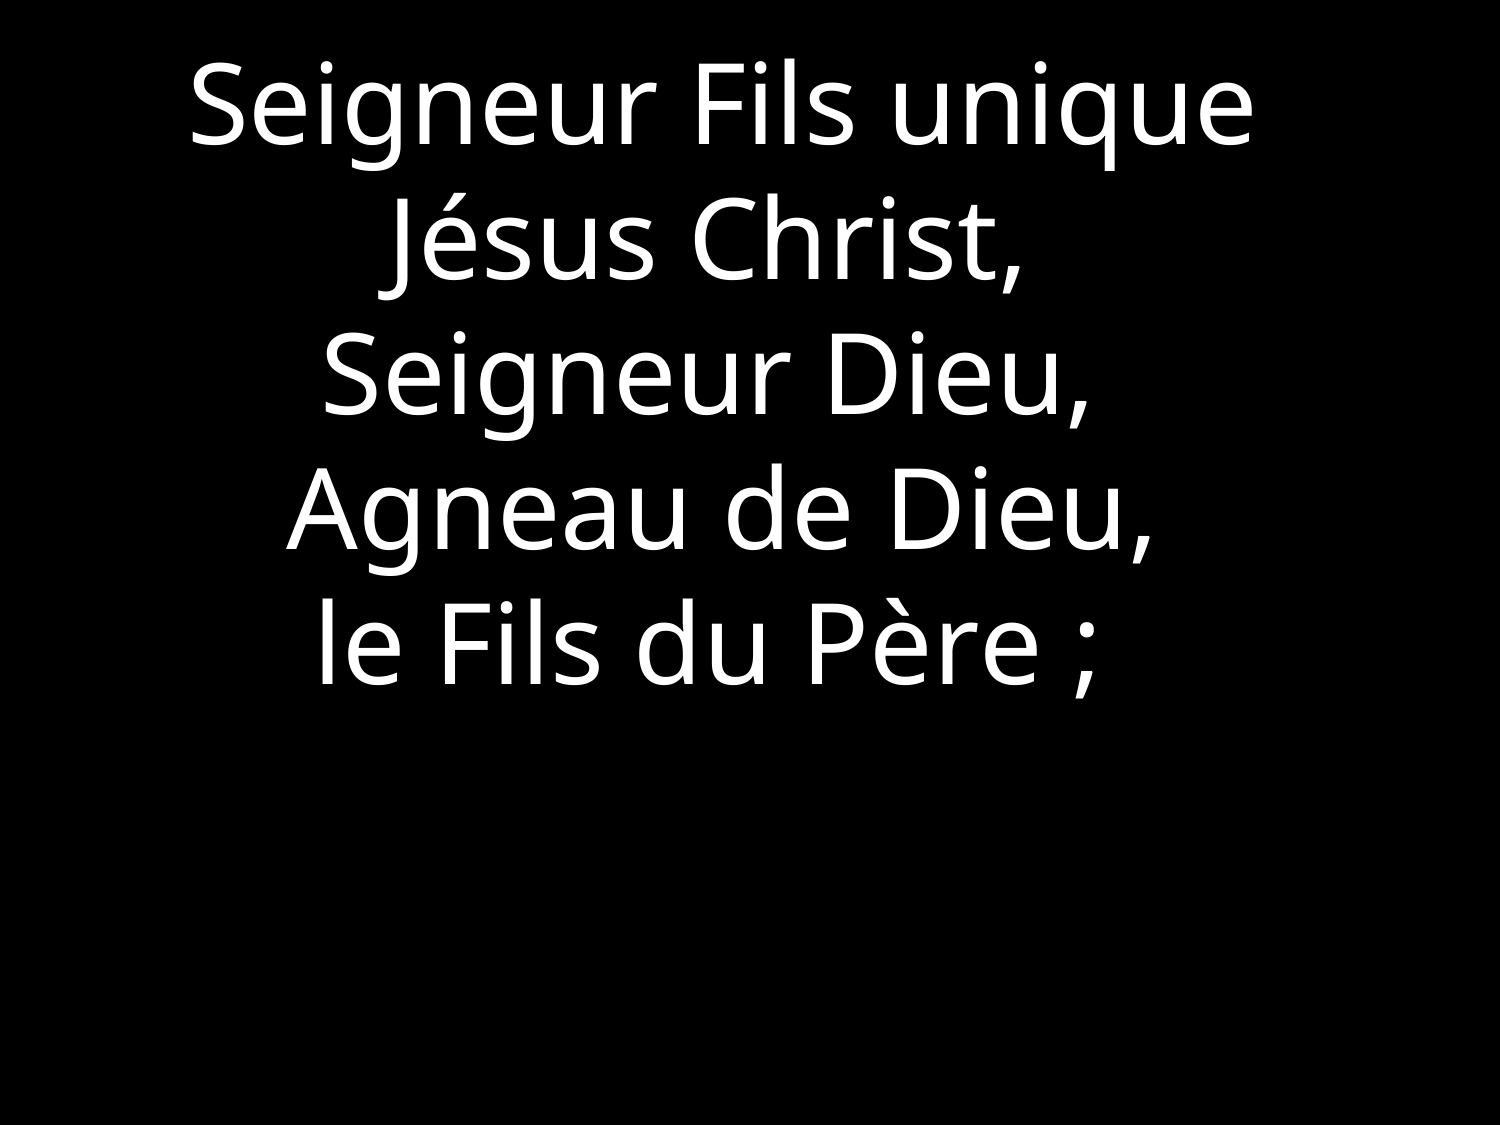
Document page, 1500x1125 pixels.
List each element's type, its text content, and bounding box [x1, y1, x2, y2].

title Seigneur Fils unique Jésus Christ, Seigneur Dieu, Agneau de Dieu, le Fils du Père ; [47, 0, 1399, 414]
